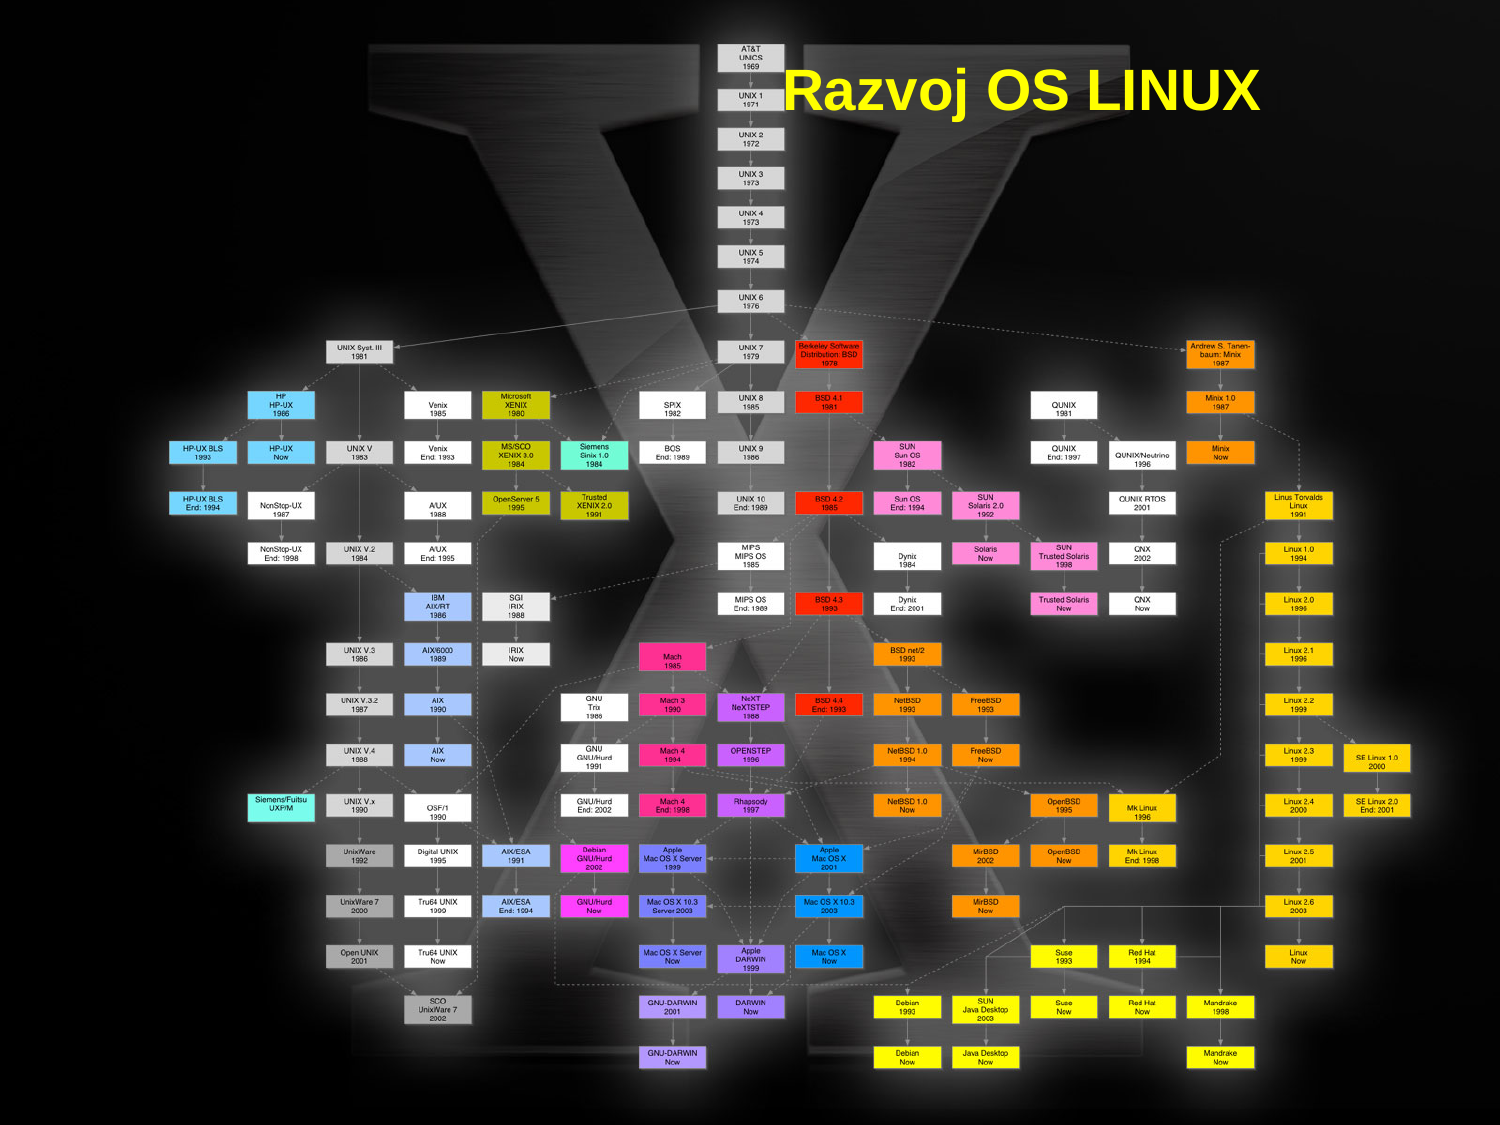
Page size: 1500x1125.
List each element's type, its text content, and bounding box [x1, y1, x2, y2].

title Razvoj OS LINUX [595, 44, 1449, 130]
picture [0, 0, 1500, 1125]
